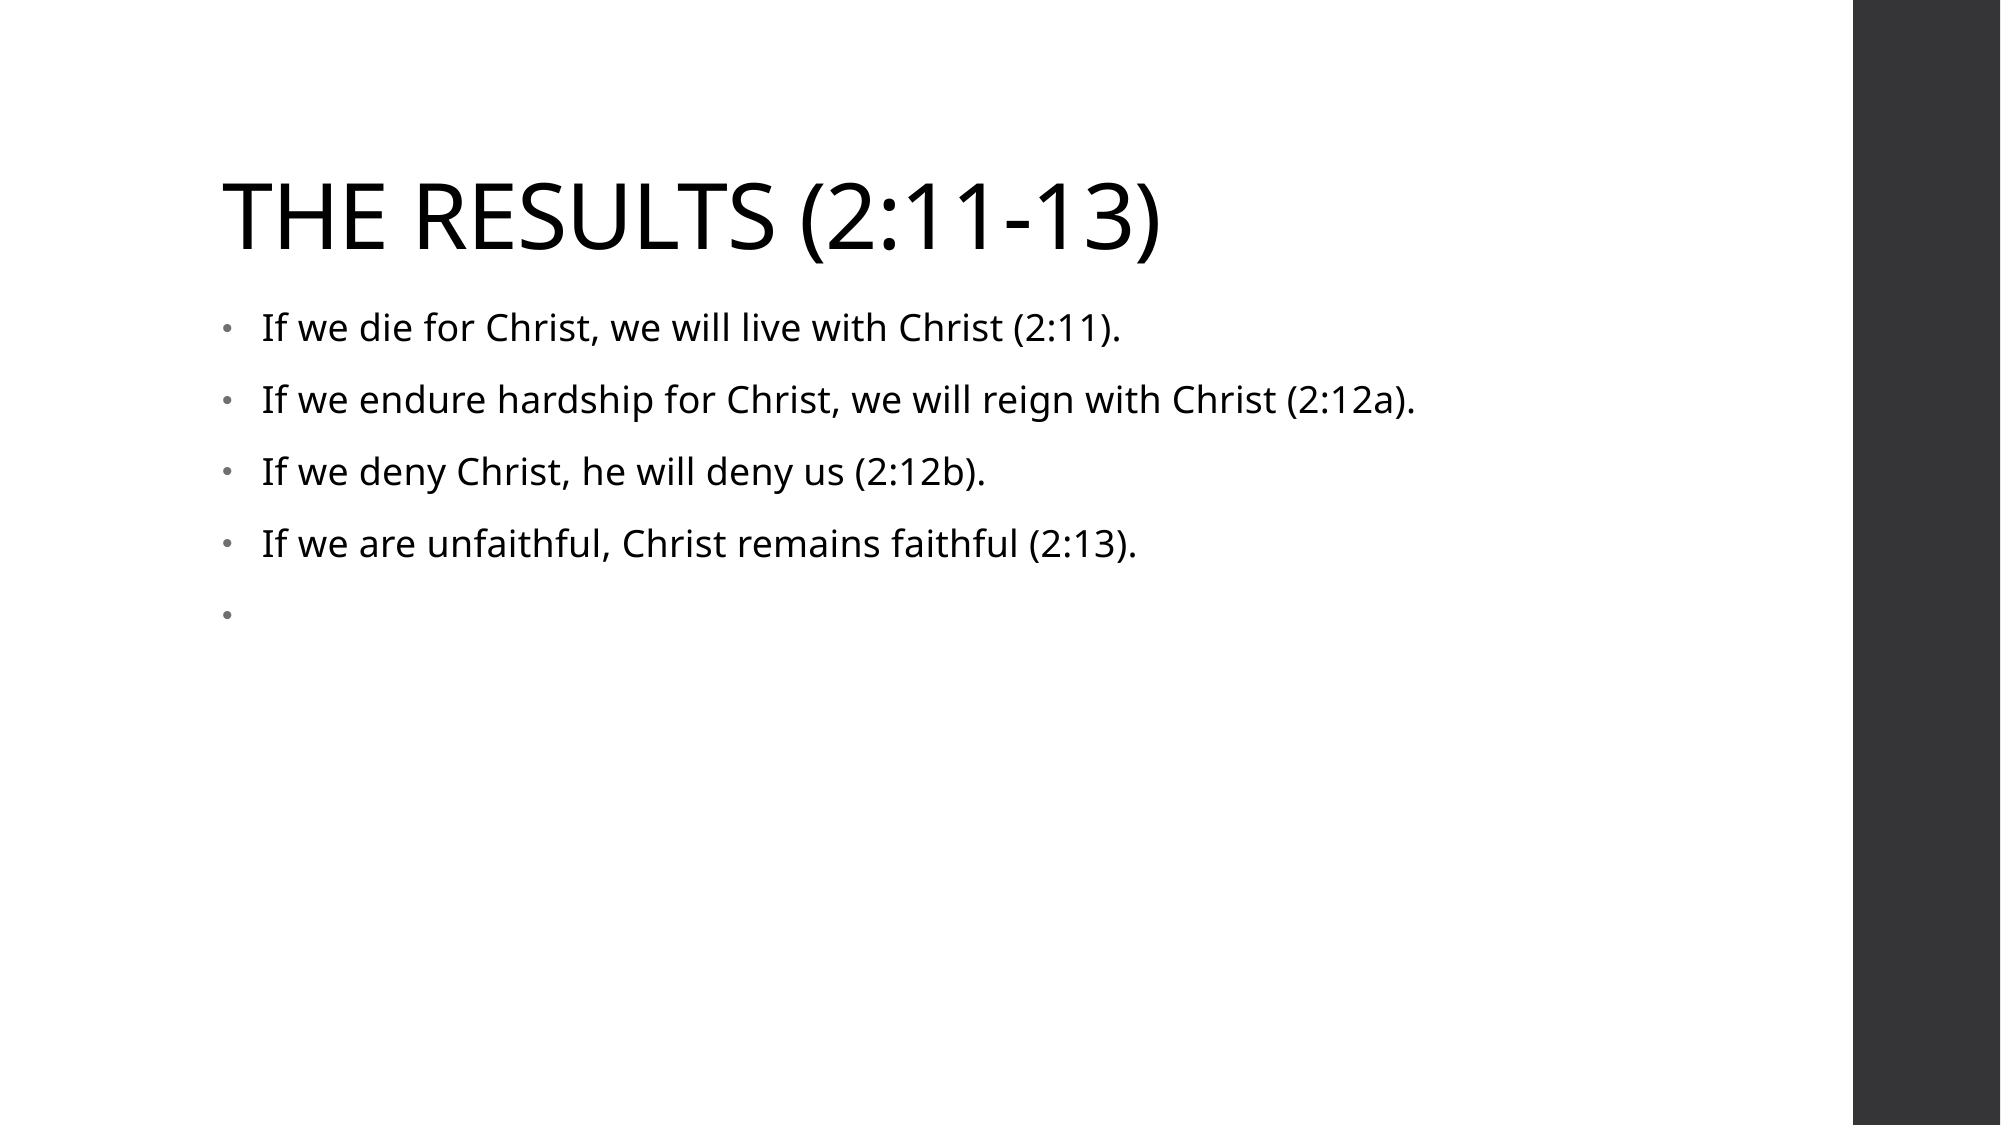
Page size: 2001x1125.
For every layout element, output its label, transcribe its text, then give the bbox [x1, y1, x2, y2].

title THE RESULTS (2:11-13) [206, 60, 1797, 278]
list If we die for Christ, we will live with Christ (2:11). If we endure hardship for Christ, we will reign with Christ (2:12a). If we deny Christ, he will deny us (2:12b). If we are unfaithful, Christ remains faithful (2:13). [206, 299, 1617, 1014]
